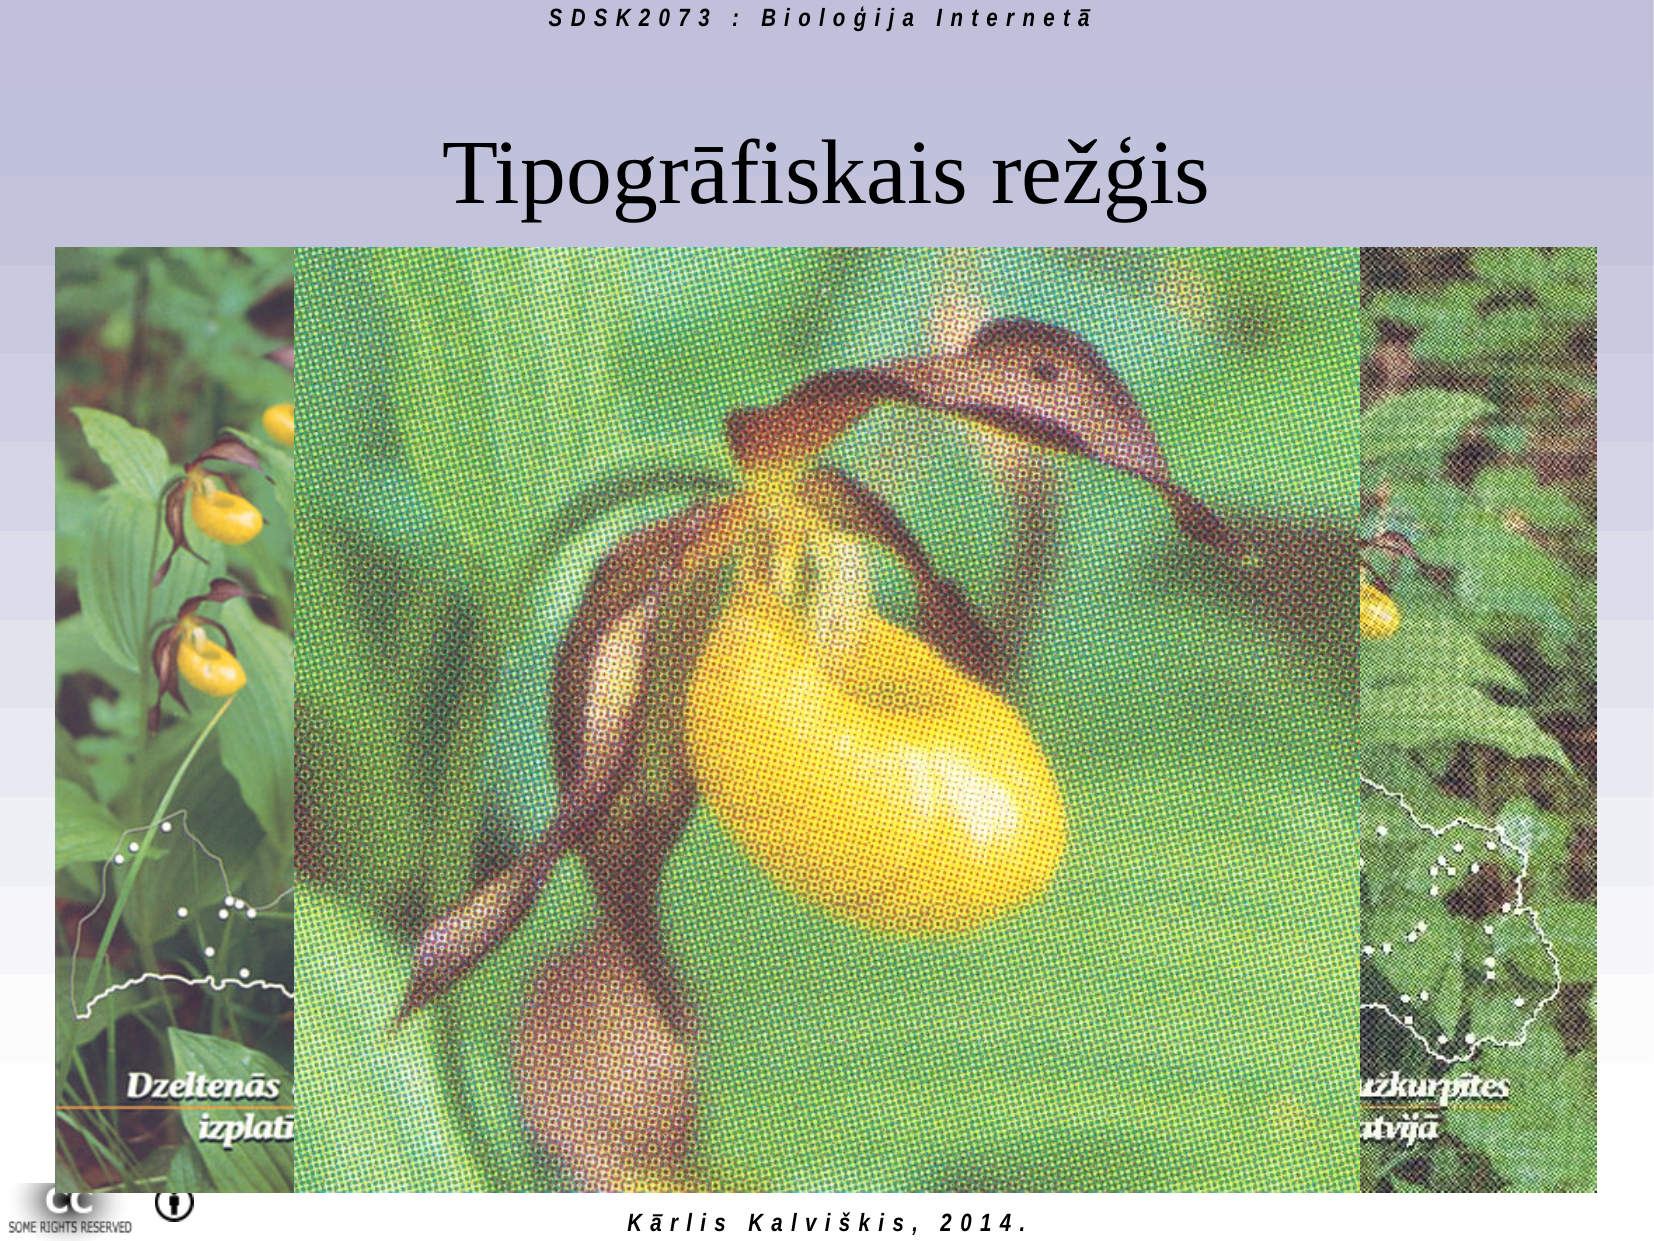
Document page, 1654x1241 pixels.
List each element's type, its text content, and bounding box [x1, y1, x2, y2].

picture [0, 0, 1654, 1241]
title Tipogrāfiskais režģis [29, 49, 1625, 296]
